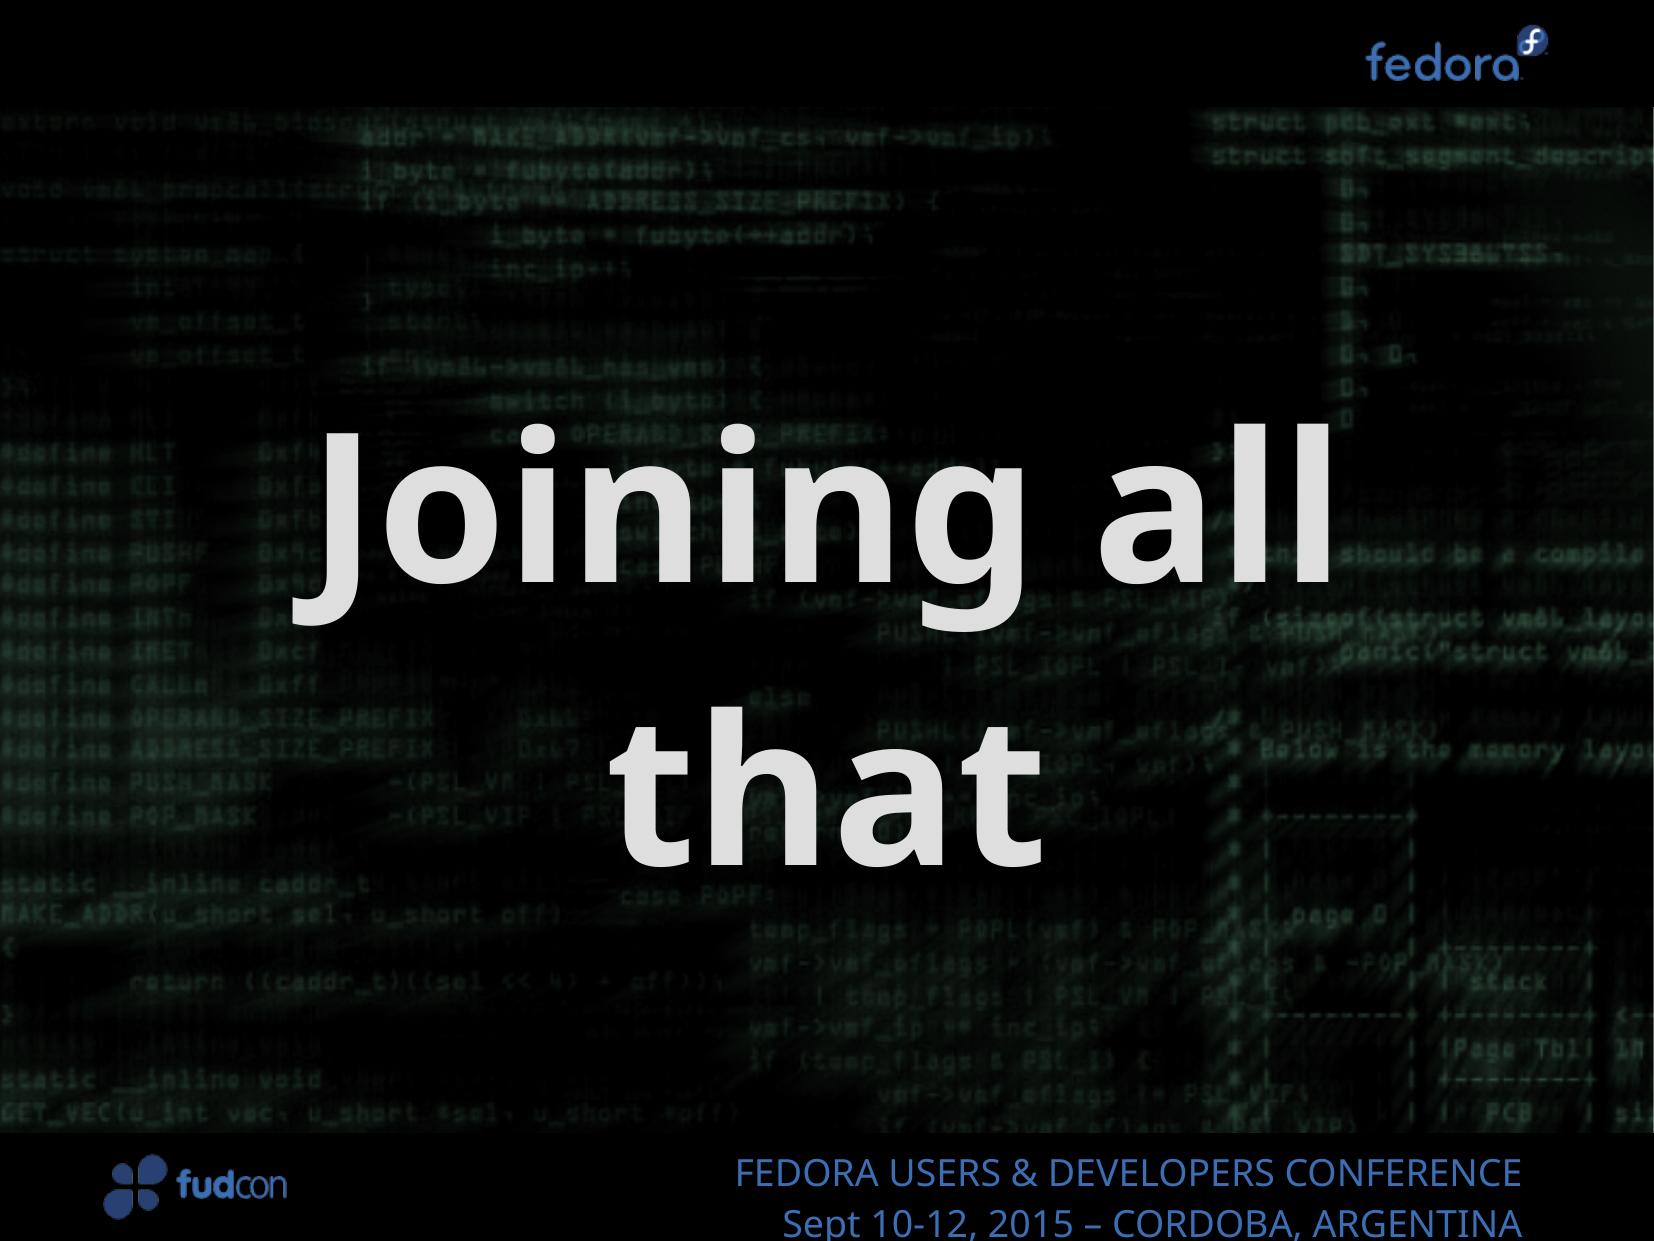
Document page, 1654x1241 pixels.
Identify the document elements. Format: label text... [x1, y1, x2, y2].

picture [0, 0, 1654, 1241]
text_box Joining all that [163, 352, 1490, 888]
